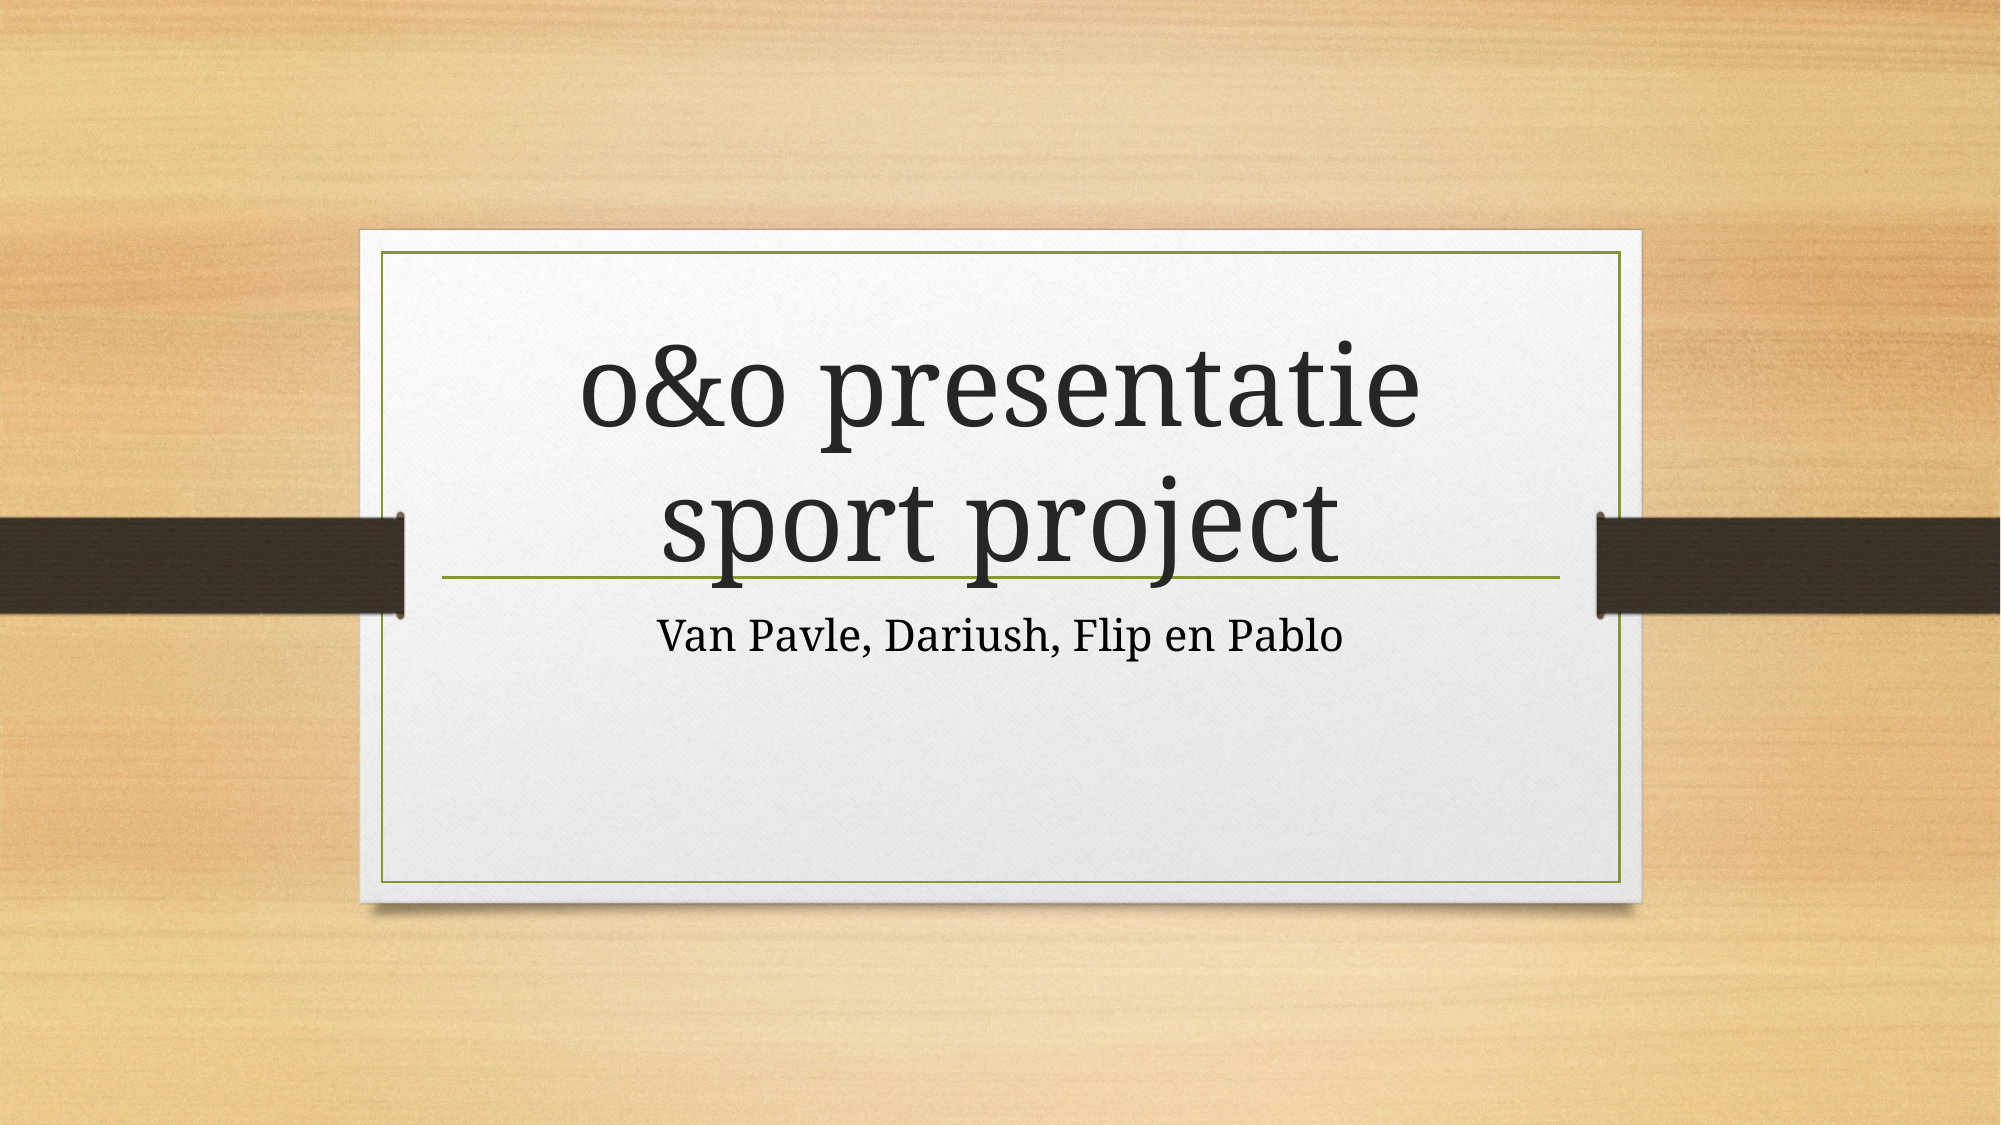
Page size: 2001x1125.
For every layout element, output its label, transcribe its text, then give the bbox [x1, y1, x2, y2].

title o&o presentatie sport project [441, 306, 1560, 556]
subtitle Van Pavle, Dariush, Flip en Pablo [441, 600, 1560, 817]
